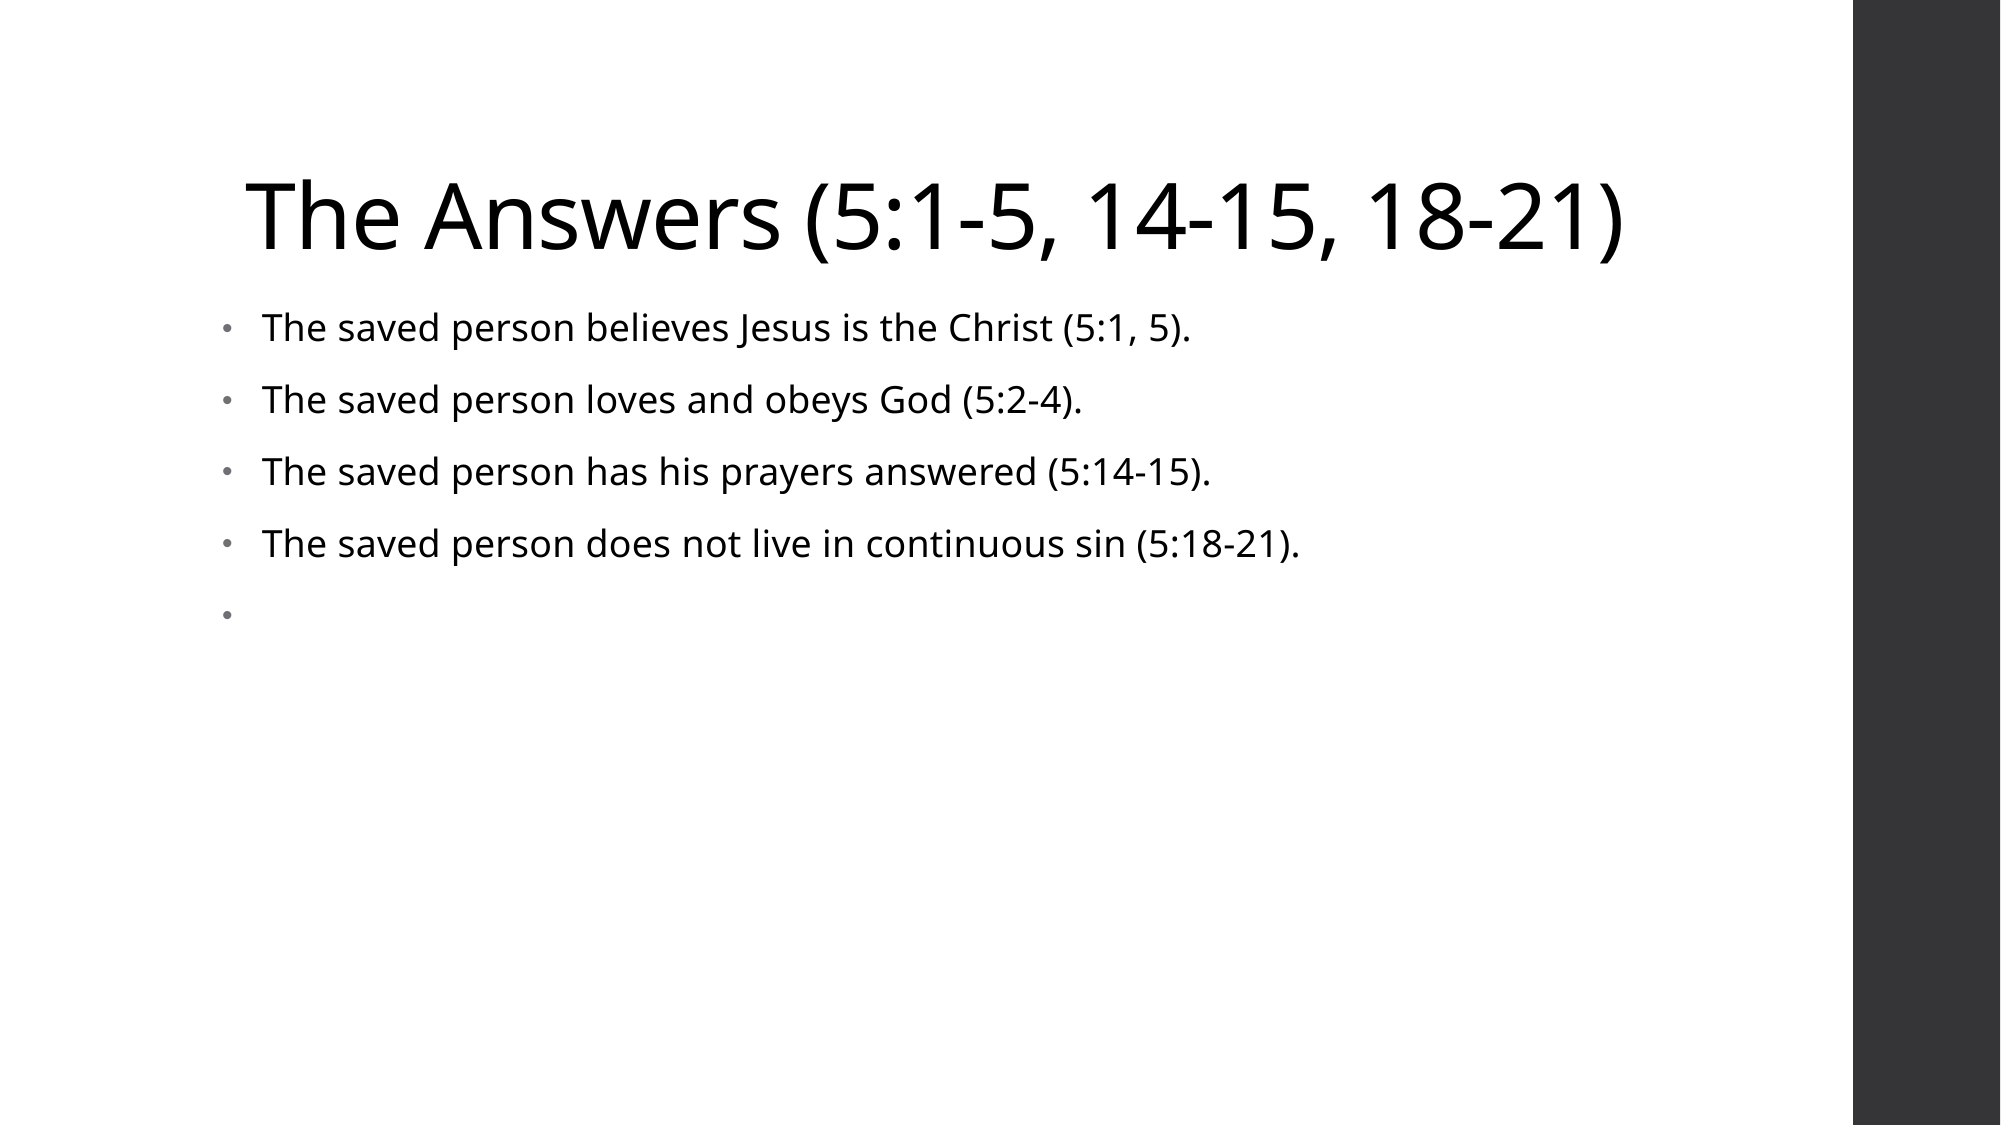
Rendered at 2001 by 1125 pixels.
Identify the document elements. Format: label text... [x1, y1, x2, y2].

title The Answers (5:1-5, 14-15, 18-21) [206, 60, 1797, 278]
list The saved person believes Jesus is the Christ (5:1, 5). The saved person loves and obeys God (5:2-4). The saved person has his prayers answered (5:14-15). The saved person does not live in continuous sin (5:18-21). [206, 299, 1617, 1014]
